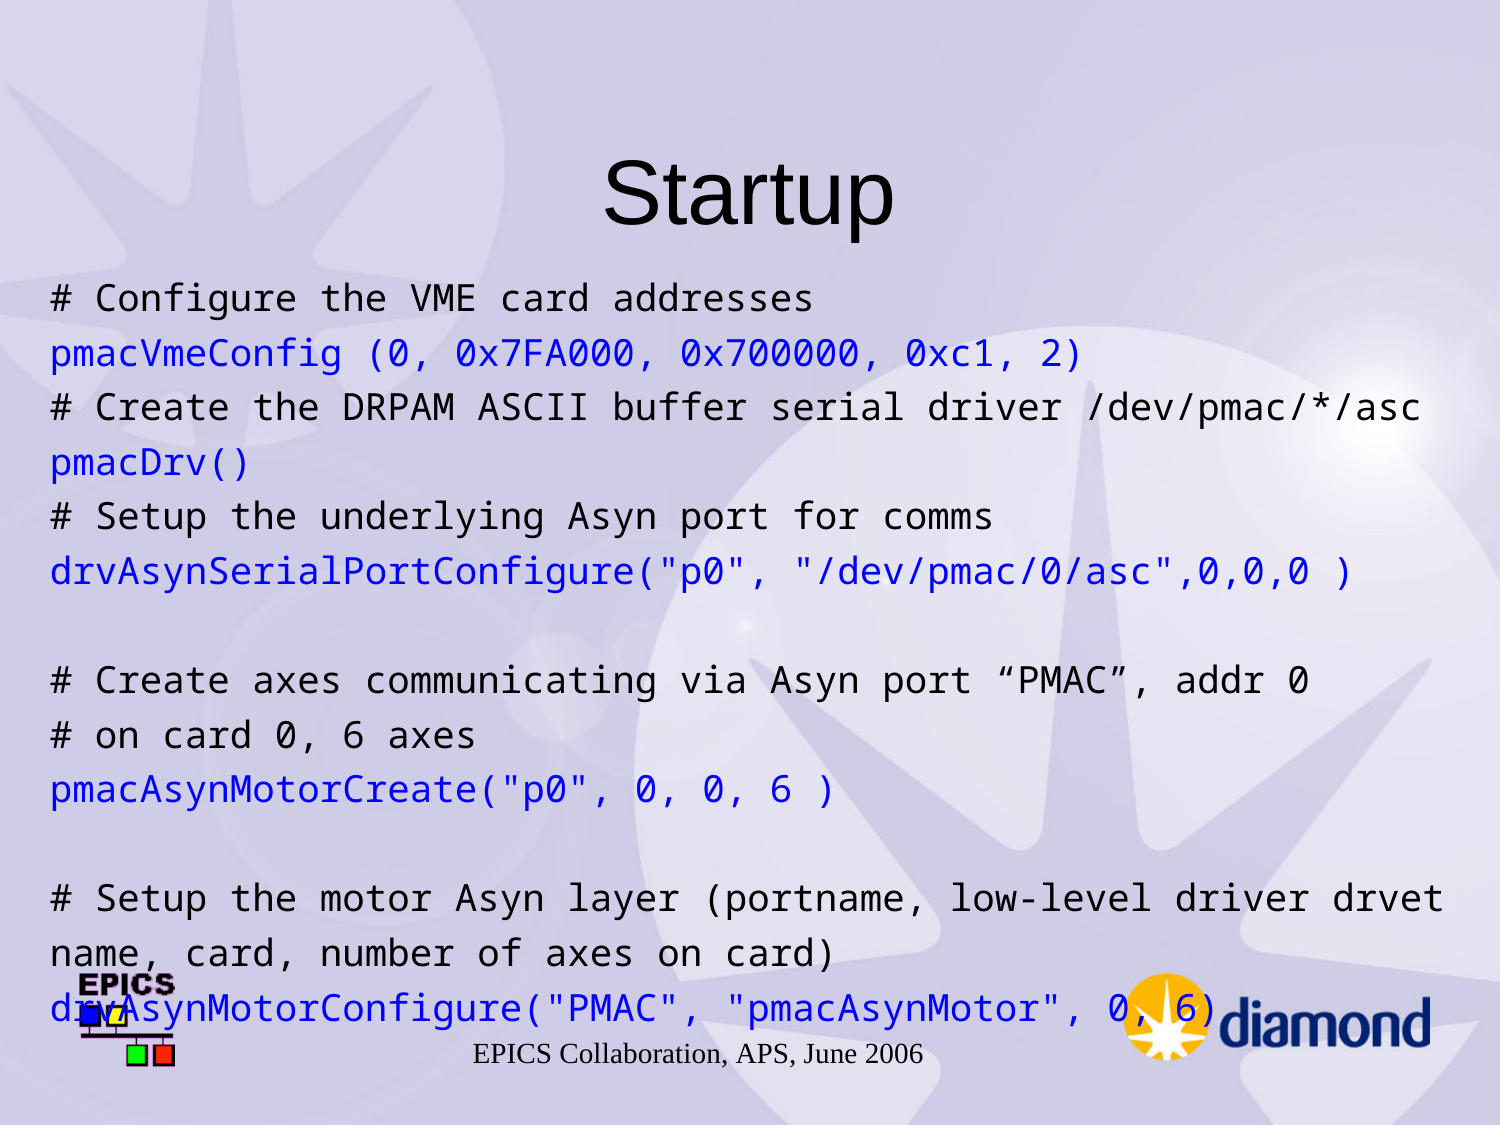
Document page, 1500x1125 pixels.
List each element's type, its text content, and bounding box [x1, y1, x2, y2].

picture [78, 972, 175, 1070]
title Startup [76, 99, 1422, 271]
text_box # Configure the VME card addresses pmacVmeConfig (0, 0x7FA000, 0x700000, 0xc1, 2) # Create the DRPAM ASCII buffer serial driver /dev/pmac/*/asc pmacDrv() # Setup the underlying Asyn port for comms drvAsynSerialPortConfigure("p0", "/dev/pmac/0/asc",0,0,0 ) # Create axes communicating via Asyn port “PMAC”, addr 0 # on card 0, 6 axes pmacAsynMotorCreate("p0", 0, 0, 6 ) # Setup the motor Asyn layer (portname, low-level driver drvet name, card, number of axes on card) drvAsynMotorConfigure("PMAC", "pmacAsynMotor", 0, 6) [49, 271, 1445, 957]
